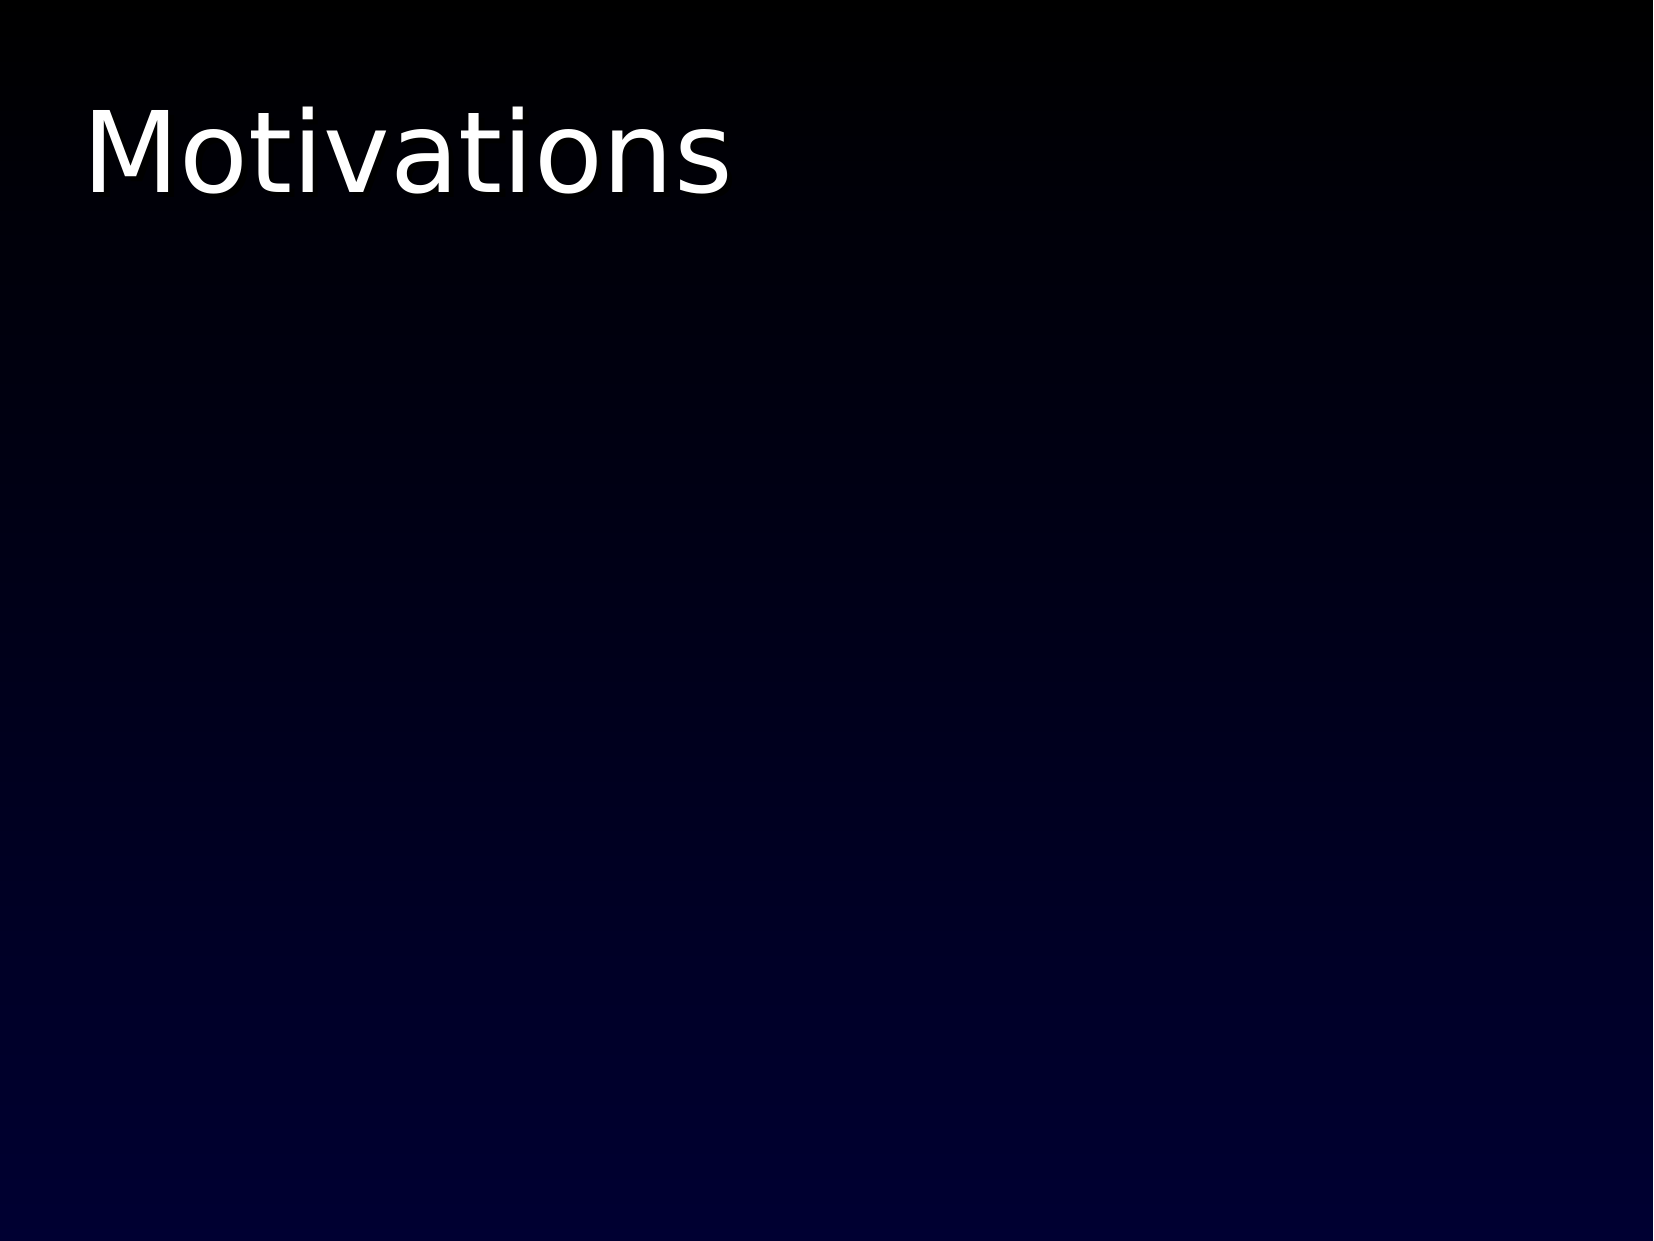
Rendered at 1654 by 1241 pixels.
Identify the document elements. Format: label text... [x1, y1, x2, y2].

title Motivations [82, 49, 1571, 257]
